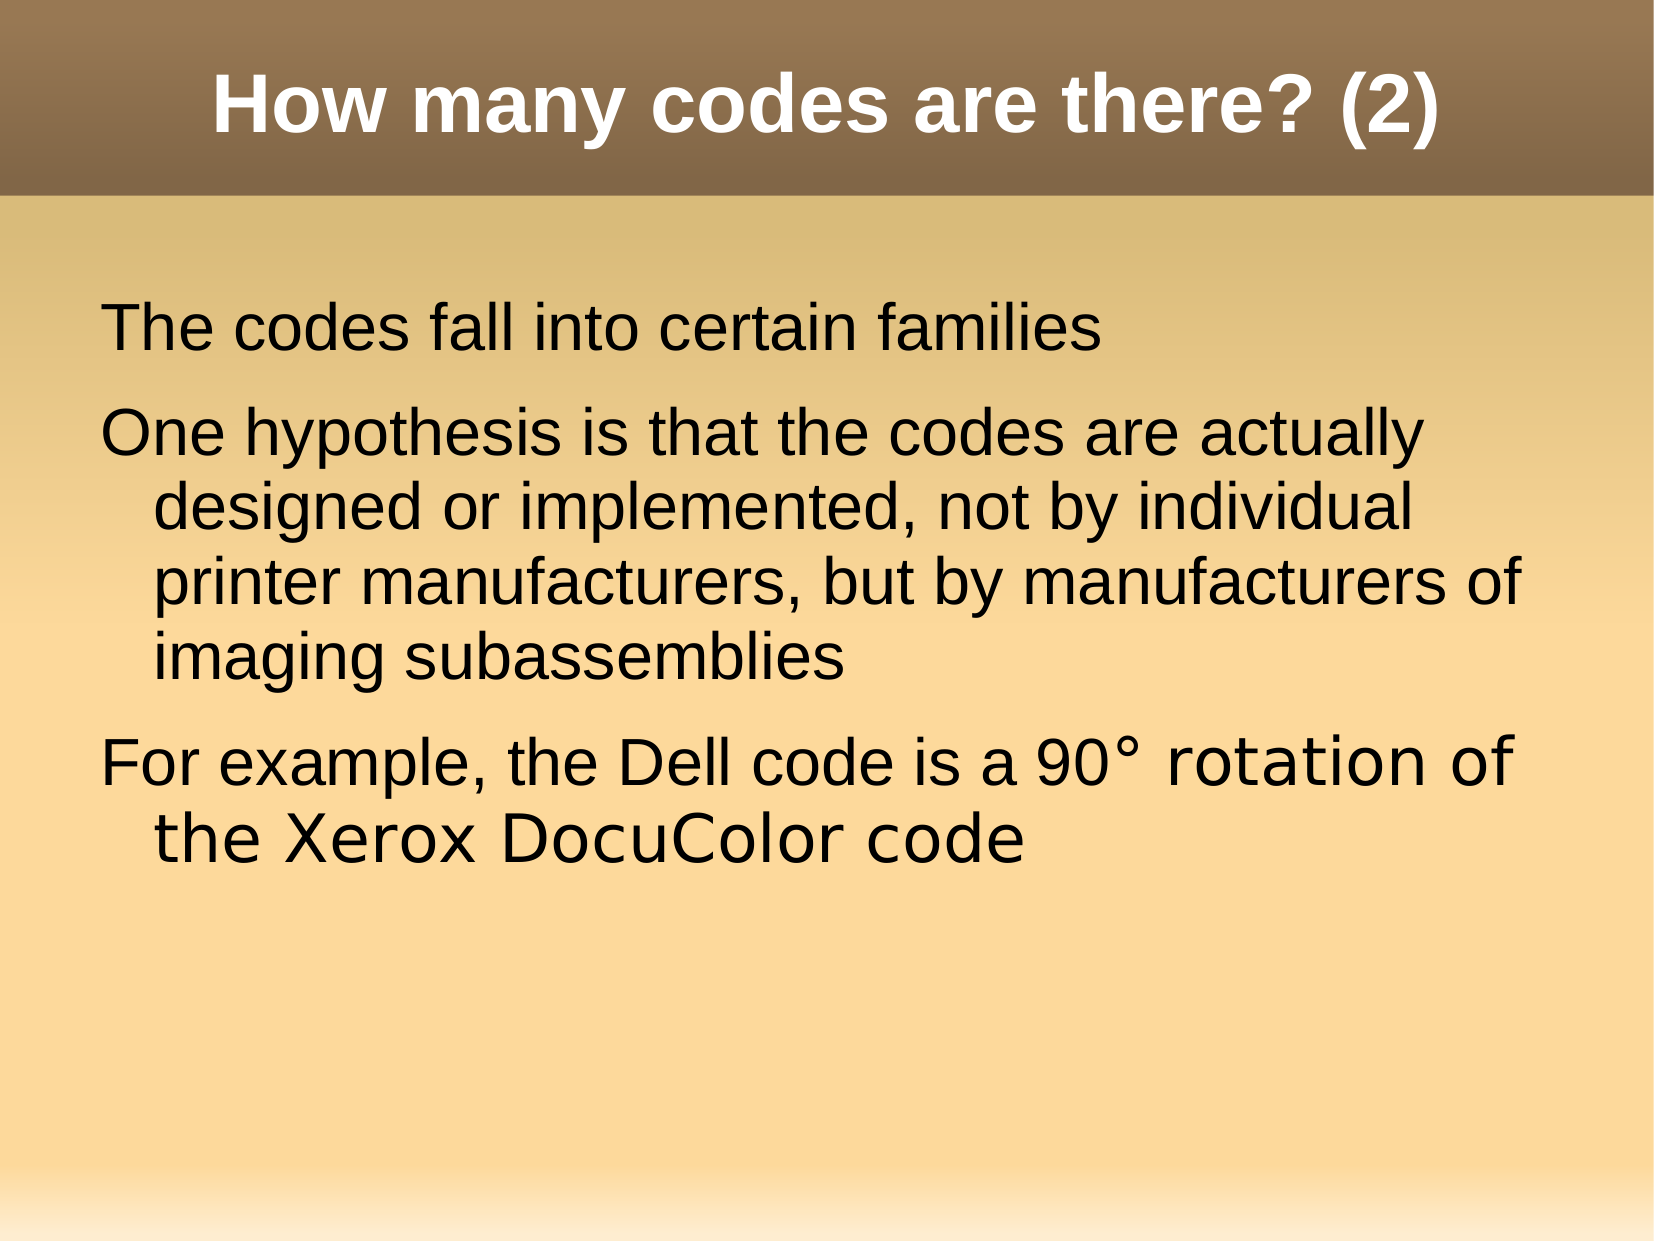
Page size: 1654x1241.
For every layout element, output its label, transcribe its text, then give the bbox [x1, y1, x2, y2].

title How many codes are there? (2) [59, 36, 1595, 171]
list The codes fall into certain families One hypothesis is that the codes are actually designed or implemented, not by individual printer manufacturers, but by manufacturers of imaging subassemblies For example, the Dell code is a 90° rotation of the Xerox DocuColor code [82, 290, 1571, 1109]
picture [0, 0, 1654, 1241]
